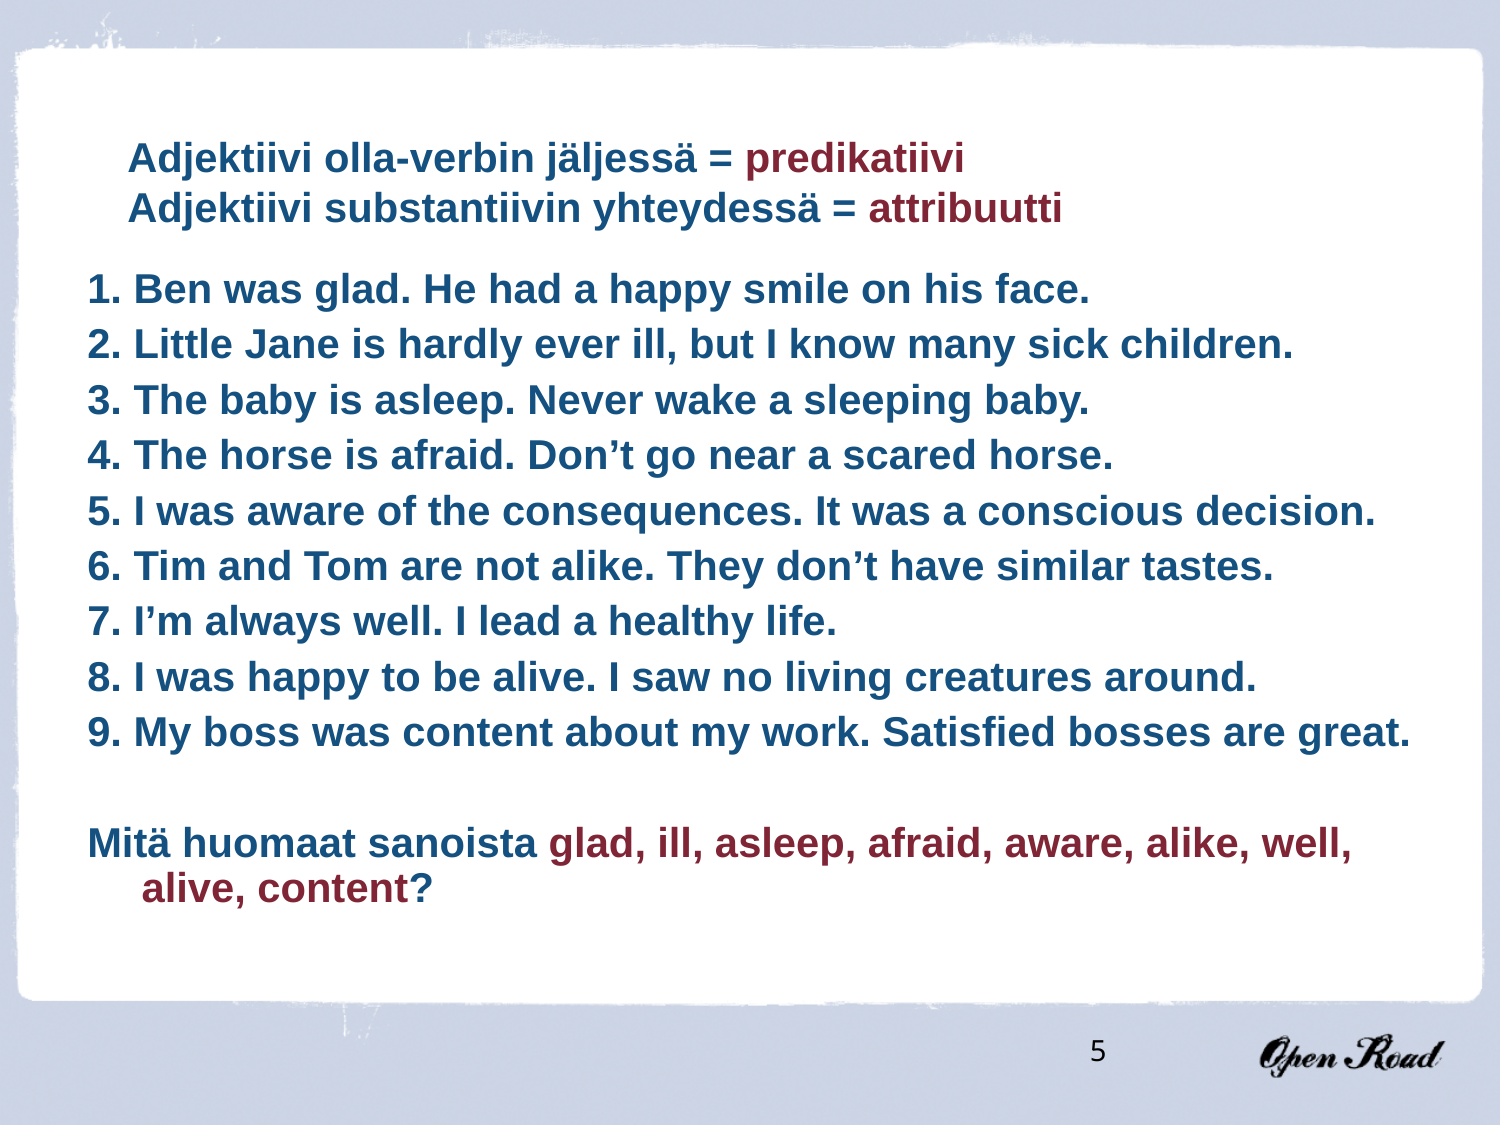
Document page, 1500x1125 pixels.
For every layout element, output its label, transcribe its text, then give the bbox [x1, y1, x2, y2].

text_box 1. Ben was glad. He had a happy smile on his face. 2. Little Jane is hardly ever ill, but I know many sick children. 3. The baby is asleep. Never wake a sleeping baby. 4. The horse is afraid. Don’t go near a scared horse. 5. I was aware of the consequences. It was a conscious decision. 6. Tim and Tom are not alike. They don’t have similar tastes. 7. I’m always well. I lead a healthy life. 8. I was happy to be alive. I saw no living creatures around. 9. My boss was content about my work. Satisfied bosses are great. Mitä huomaat sanoista glad, ill, asleep, afraid, aware, alike, well, alive, content? [70, 259, 1471, 953]
text_box Adjektiivi olla-verbin jäljessä = predikatiivi Adjektiivi substantiivin yhteydessä = attribuutti [112, 87, 1388, 259]
